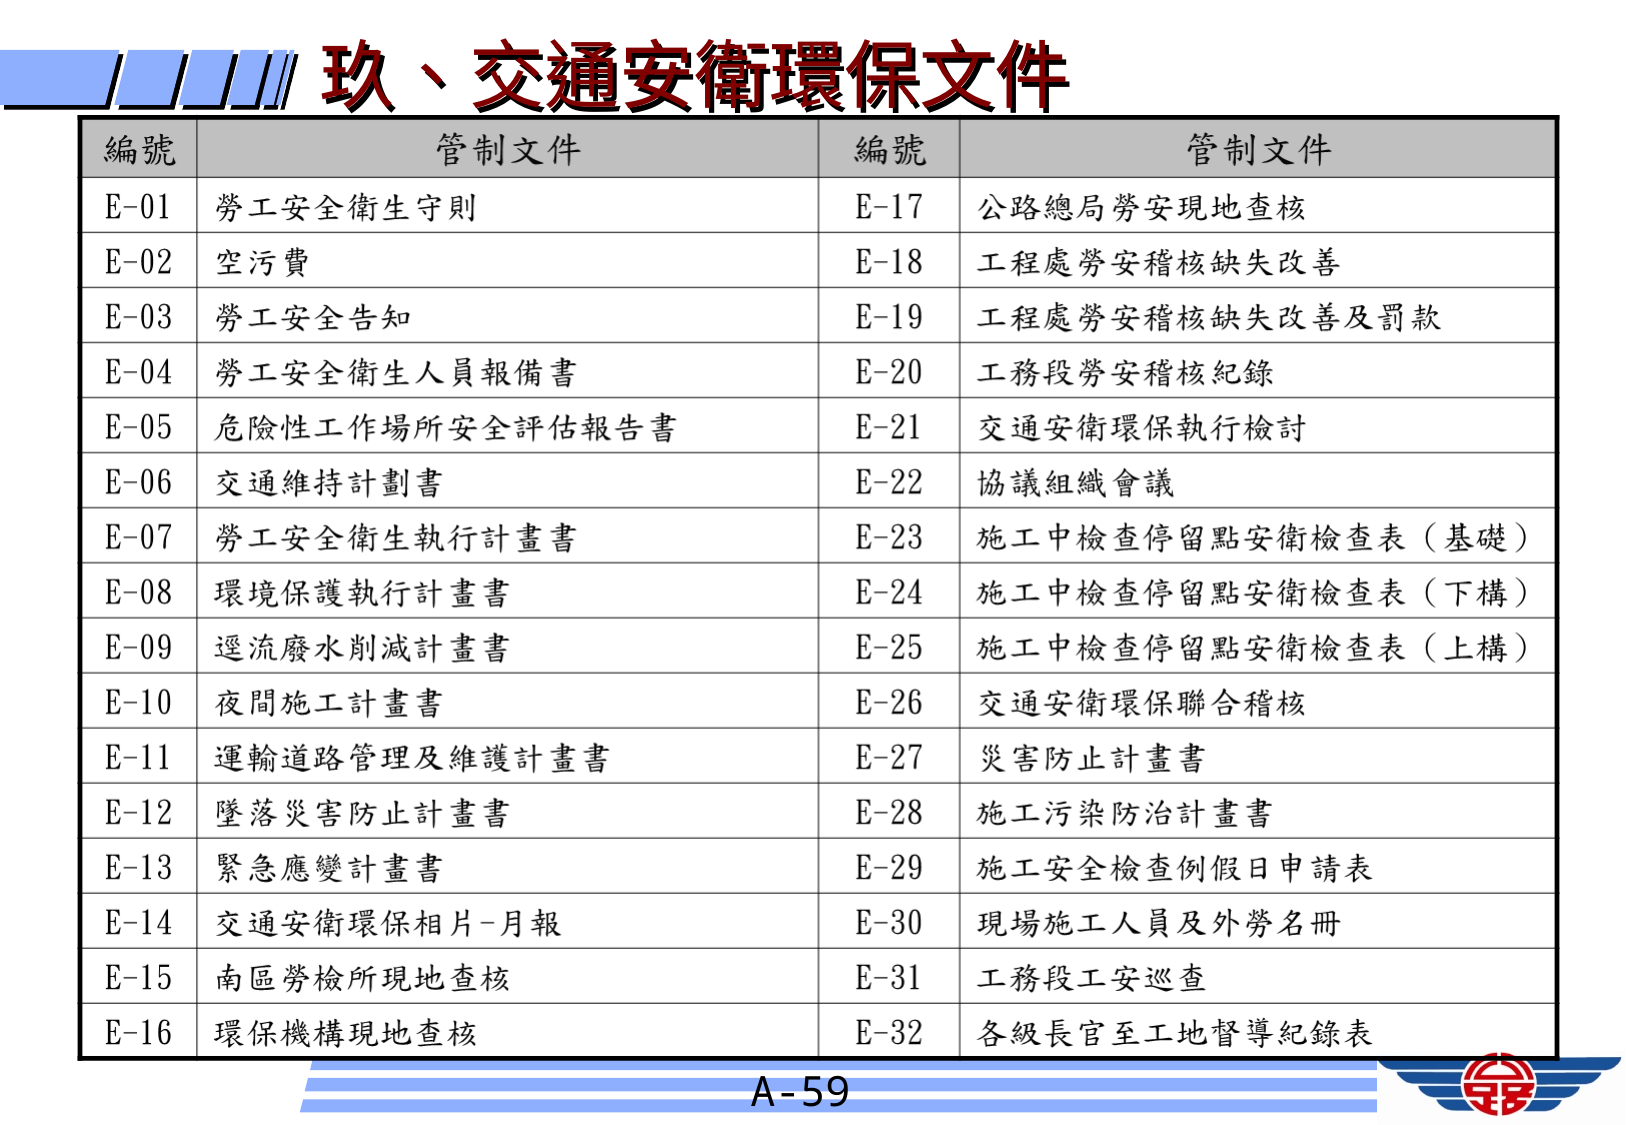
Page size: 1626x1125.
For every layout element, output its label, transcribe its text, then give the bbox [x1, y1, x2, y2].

picture [77, 113, 1563, 1071]
text_box 玖、交通安衛環保文件 [304, 20, 1117, 116]
